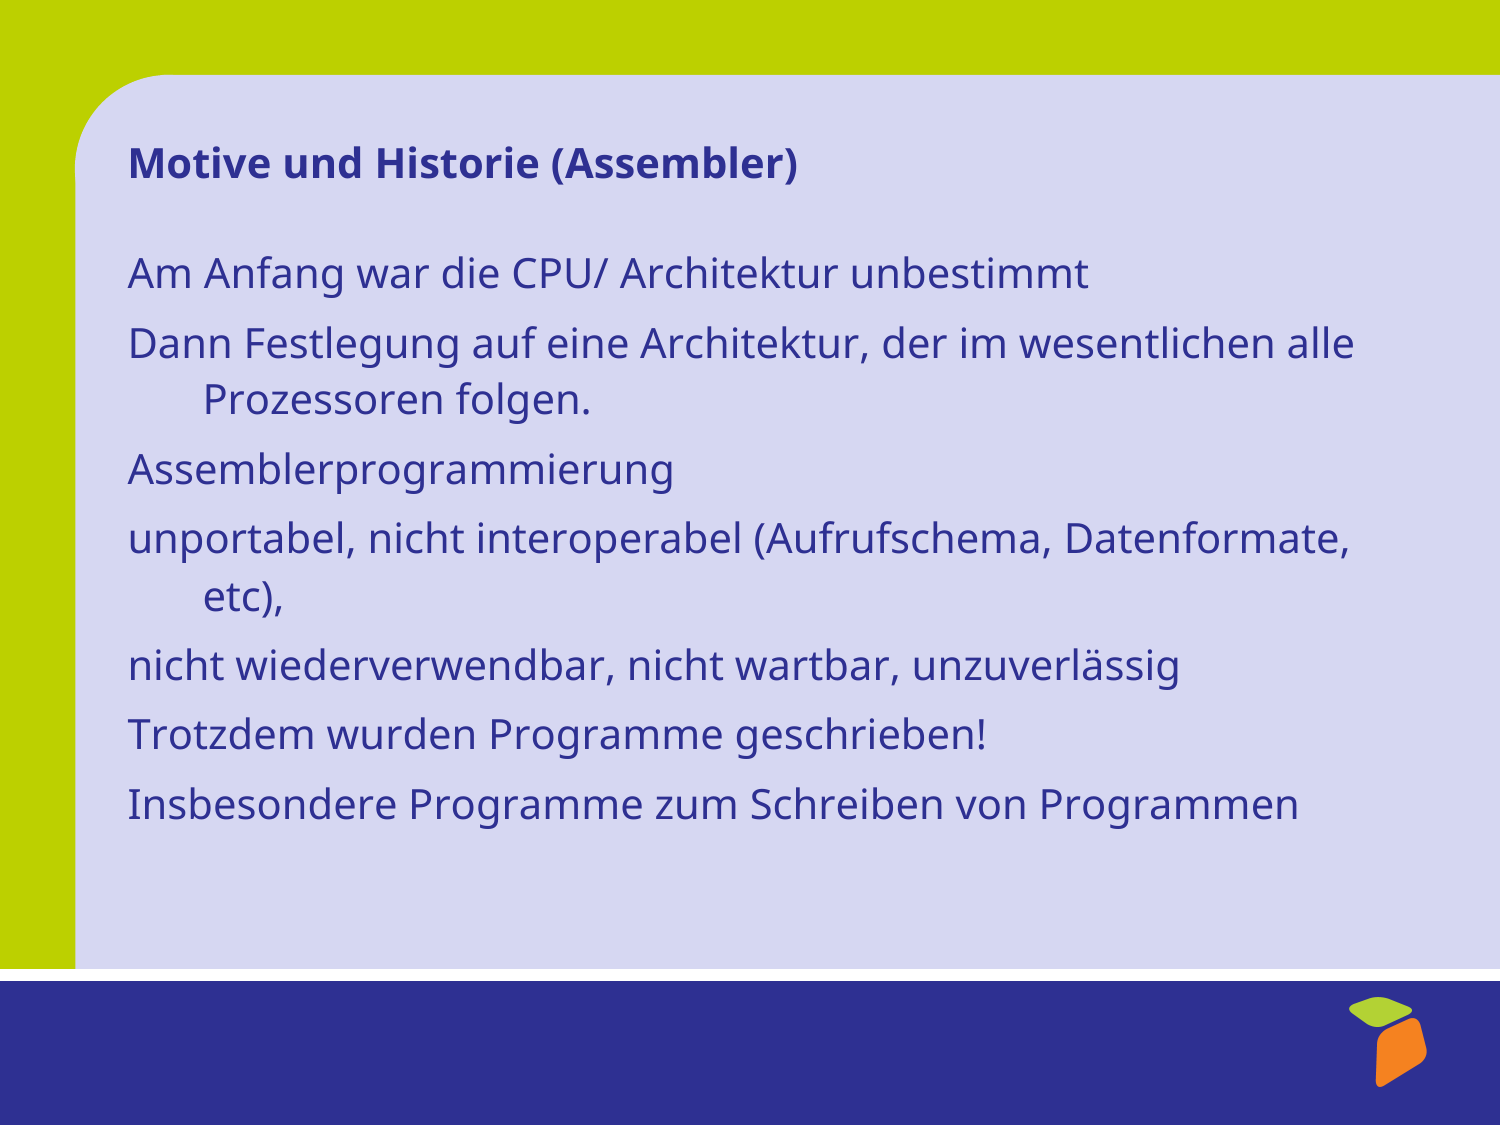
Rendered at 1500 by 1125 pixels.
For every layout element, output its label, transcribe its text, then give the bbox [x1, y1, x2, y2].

list Am Anfang war die CPU/ Architektur unbestimmt Dann Festlegung auf eine Architektur, der im wesentlichen alle Prozessoren folgen. Assemblerprogrammierung unportabel, nicht interoperabel (Aufrufschema, Datenformate, etc), nicht wiederverwendbar, nicht wartbar, unzuverlässig Trotzdem wurden Programme geschrieben! Insbesondere Programme zum Schreiben von Programmen [112, 236, 1388, 975]
title Motive und Historie (Assembler) [112, 112, 1388, 213]
picture [0, 981, 1500, 1125]
